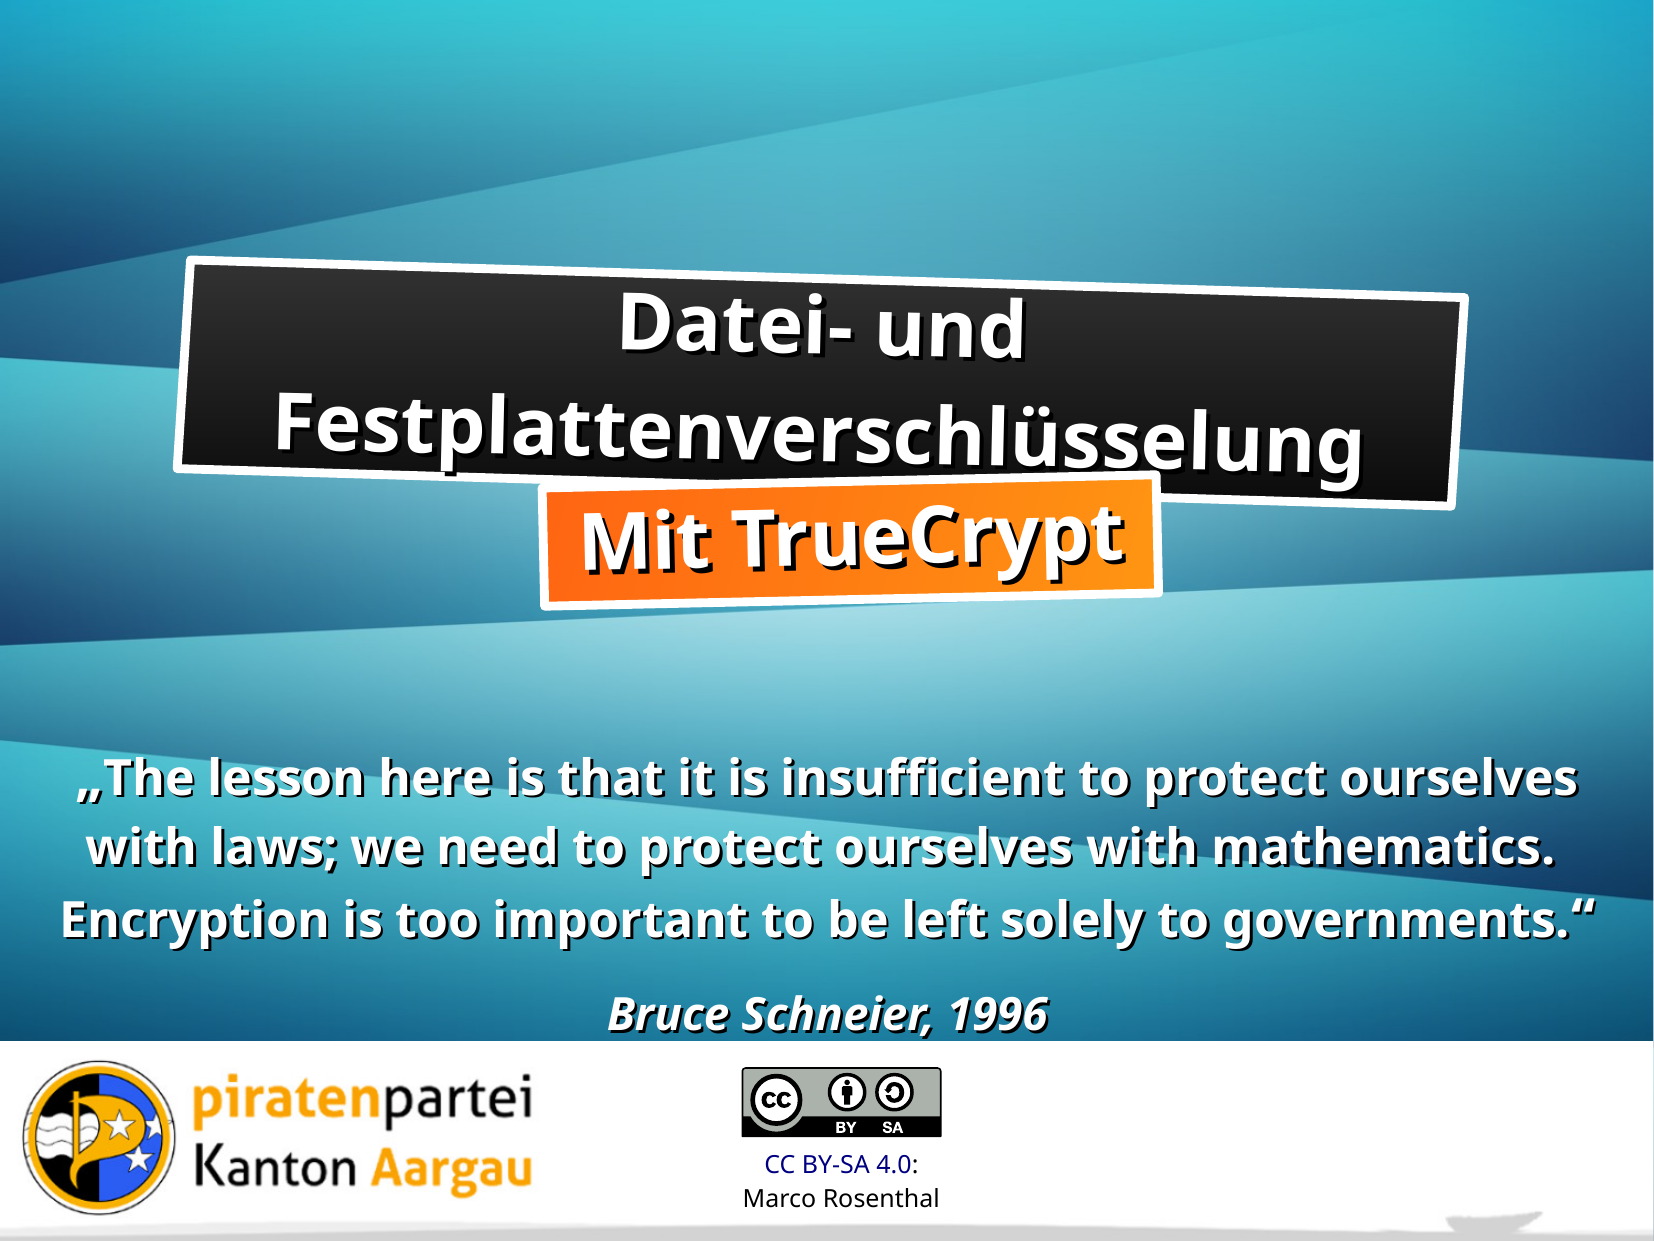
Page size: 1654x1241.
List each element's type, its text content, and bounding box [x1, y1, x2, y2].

text_box CC BY-SA 4.0: Marco Rosenthal [708, 1139, 975, 1211]
text_box Mit TrueCrypt [1062, 530, 1074, 552]
text_box [544, 564, 1159, 607]
text_box „The lesson here is that it is insufficient to protect ourselves with laws; we need to protect ourselves with mathematics. Encryption is too important to be left solely to governments.“ Bruce Schneier, 1996 [1, 729, 1654, 1041]
text_box Mit TrueCrypt [516, 475, 1158, 591]
subtitle [0, 614, 1654, 1041]
text_box [177, 259, 1465, 511]
picture [0, 1041, 1654, 1241]
title Datei- und Festplattenverschlüsselung [197, 257, 1444, 499]
picture [0, 0, 1654, 614]
